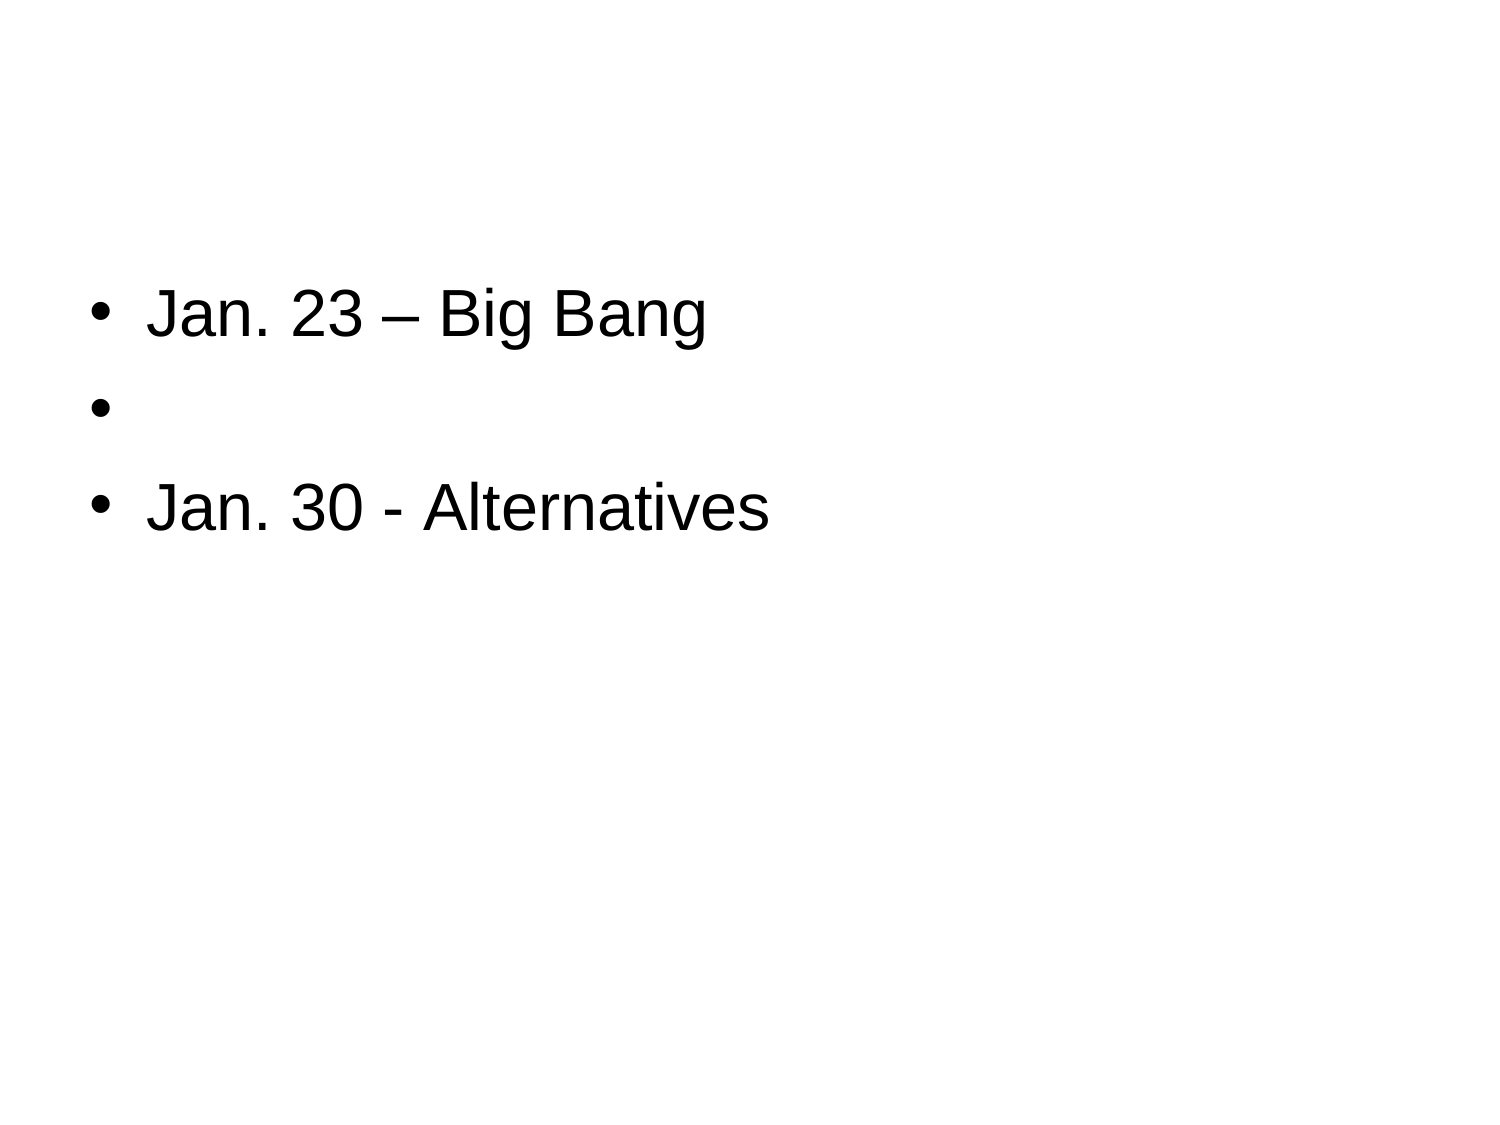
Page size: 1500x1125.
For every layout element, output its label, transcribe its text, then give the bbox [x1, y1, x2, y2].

list Jan. 23 – Big Bang Jan. 30 - Alternatives [75, 262, 1426, 1005]
